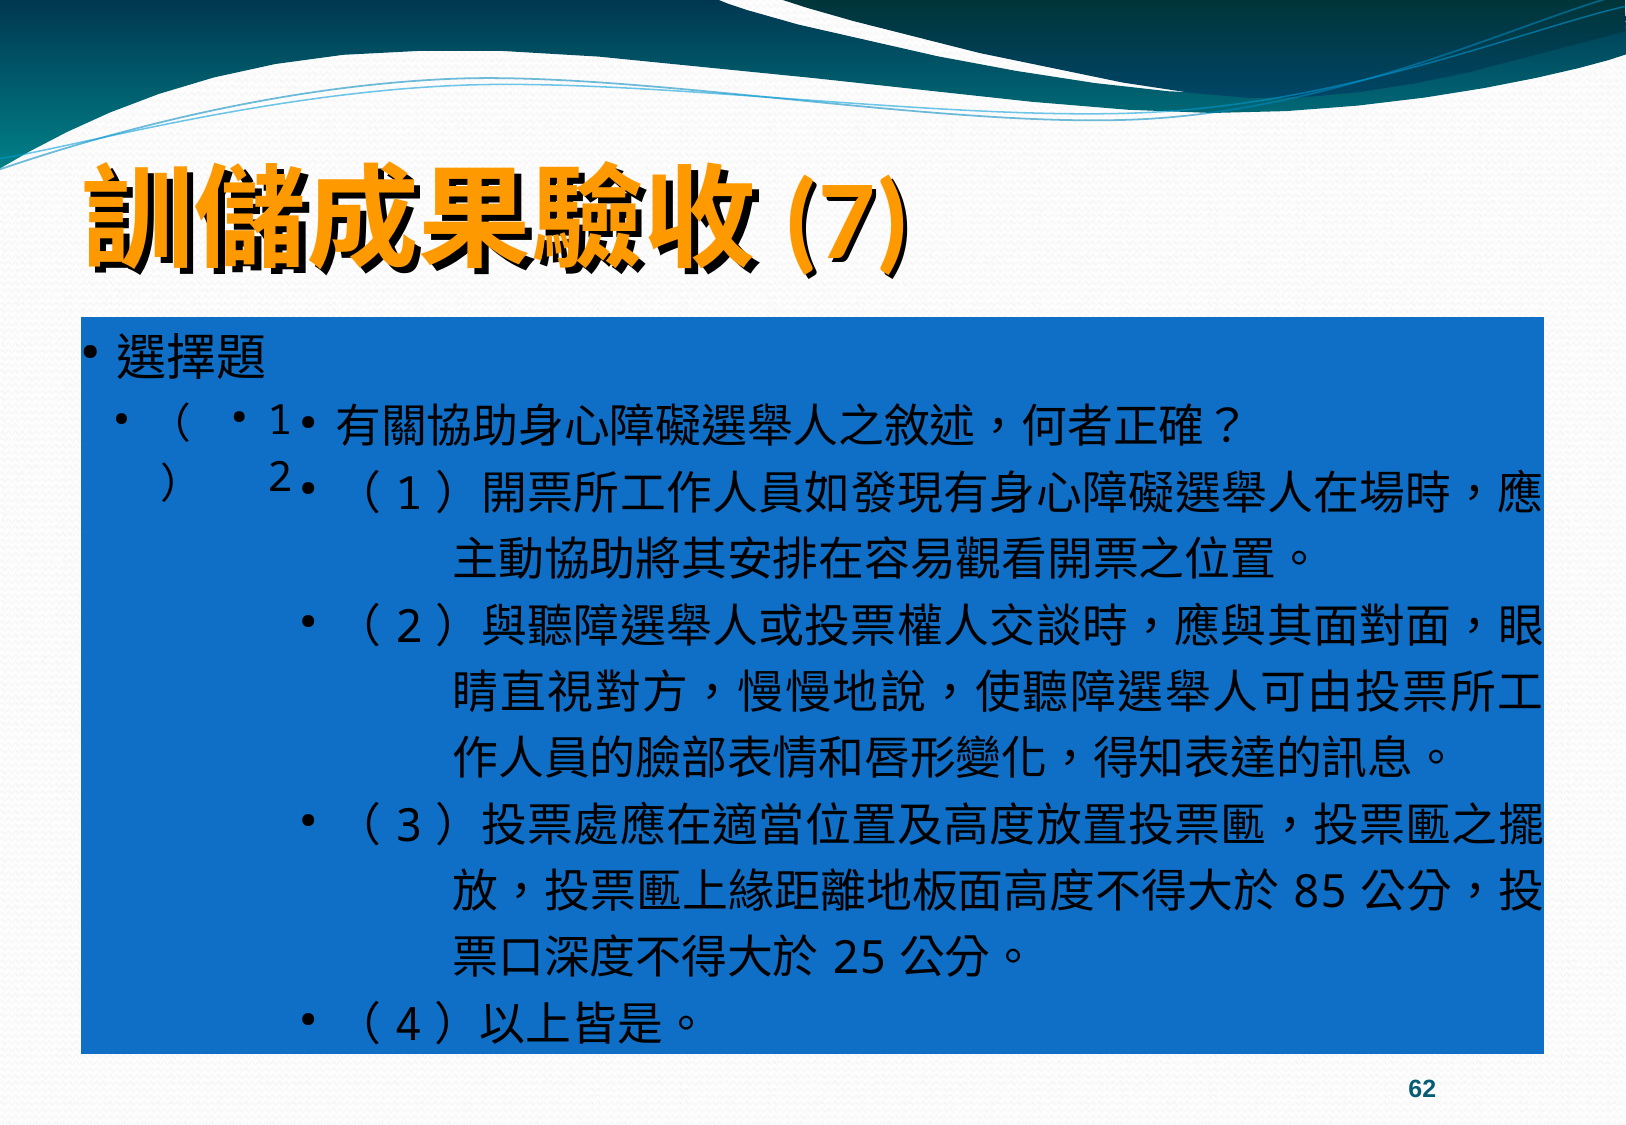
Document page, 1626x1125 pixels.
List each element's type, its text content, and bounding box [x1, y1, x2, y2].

title 訓儲成果驗收(7) [81, 115, 1544, 304]
table_cell 12 [224, 390, 300, 1054]
table_cell （ ） [81, 390, 224, 1054]
table_cell 有關協助身心障礙選舉人之敘述，何者正確？ （1）開票所工作人員如發現有身心障礙選舉人在場時，應主動協助將其安排在容易觀看開票之位置。 （2）與聽障選舉人或投票權人交談時，應與其面對面，眼睛直視對方，慢慢地說，使聽障選舉人可由投票所工作人員的臉部表情和唇形變化，得知表達的訊息。 （3）投票處應在適當位置及高度放置投票匭，投票匭之擺放，投票匭上緣距離地板面高度不得大於85公分，投票口深度不得大於25公分。 （4）以上皆是。 [300, 390, 1544, 1054]
table_header 選擇題 [81, 317, 1544, 390]
text_box 62 [1408, 1042, 1544, 1103]
